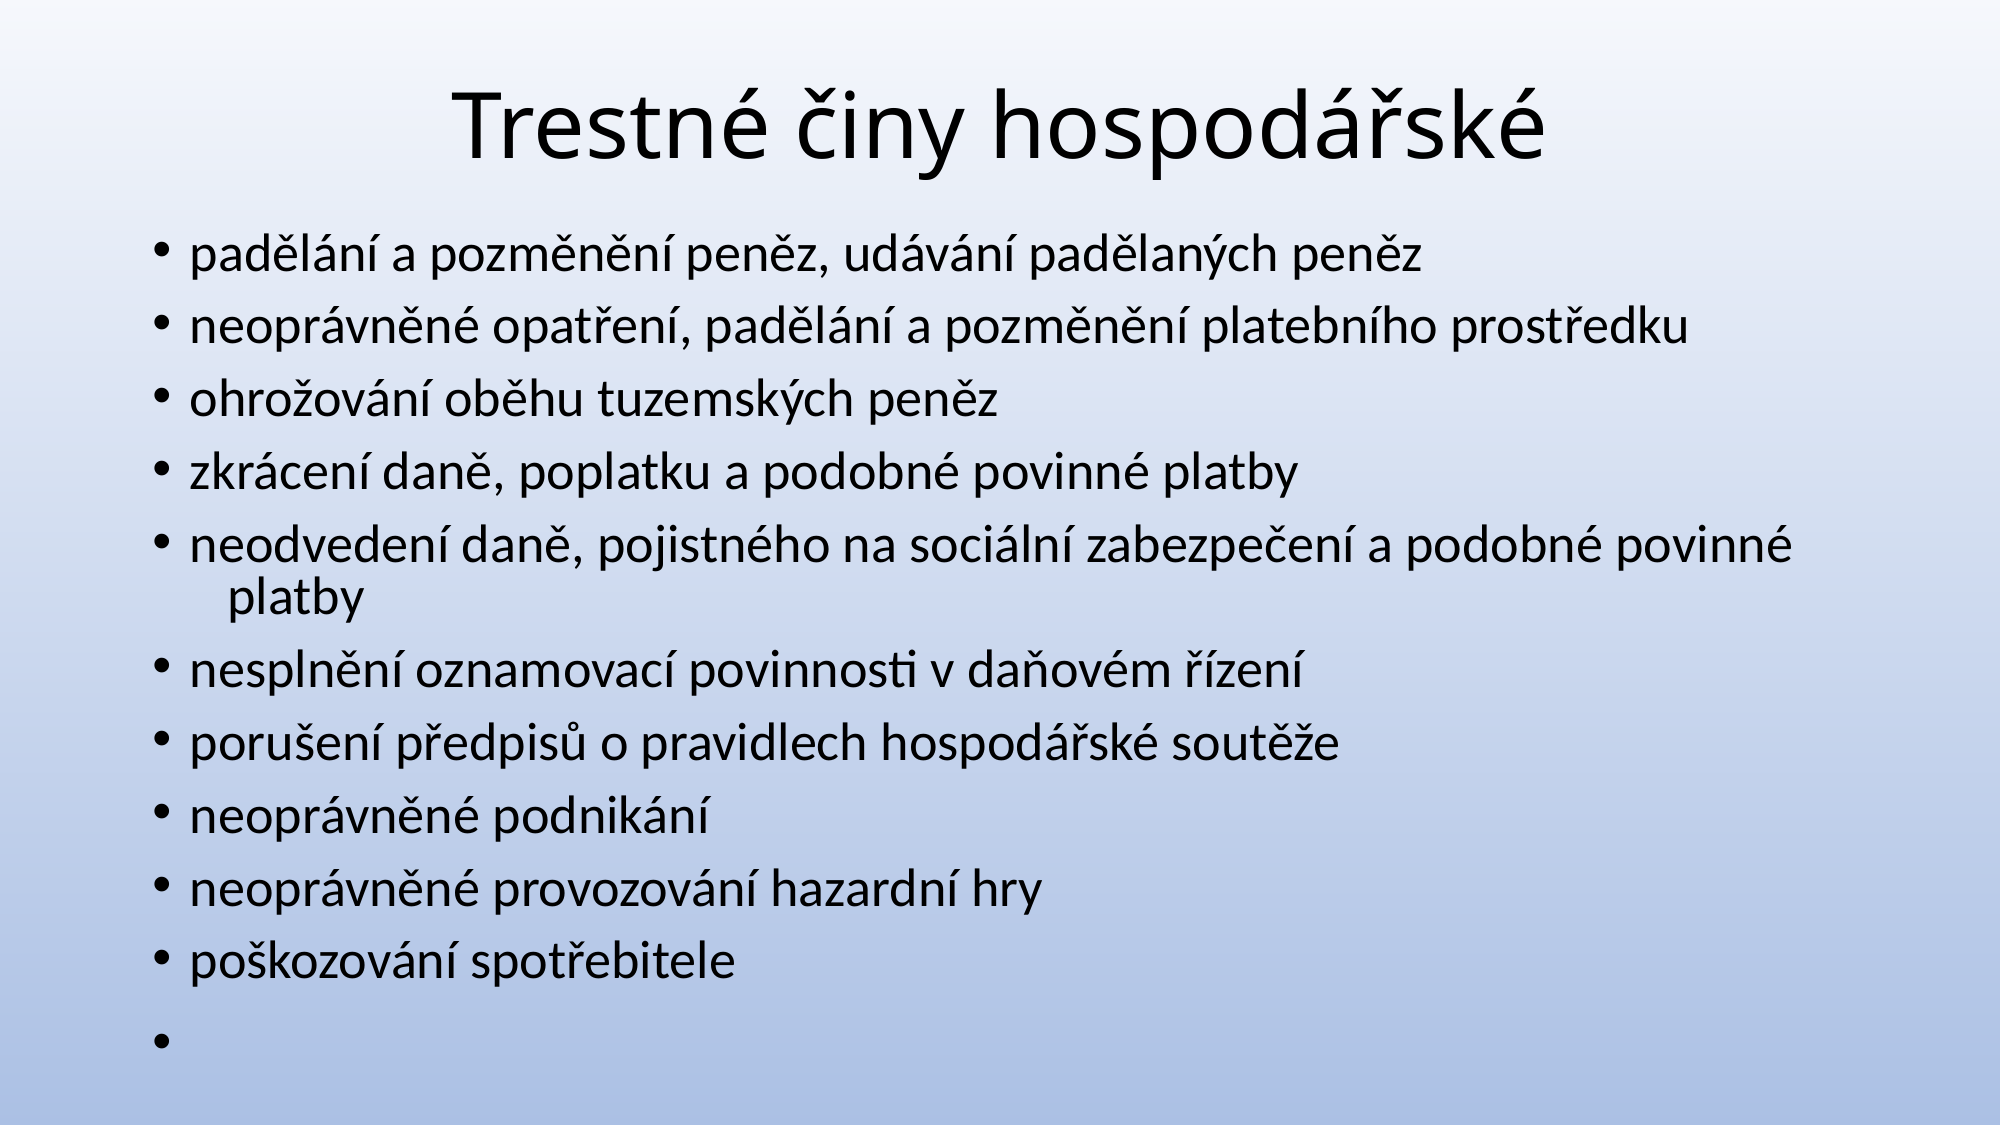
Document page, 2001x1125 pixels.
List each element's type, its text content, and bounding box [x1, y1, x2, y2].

list padělání a pozměnění peněz, udávání padělaných peněz neoprávněné opatření, padělání a pozměnění platebního prostředku ohrožování oběhu tuzemských peněz zkrácení daně, poplatku a podobné povinné platby neodvedení daně, pojistného na sociální zabezpečení a podobné povinné platby nesplnění oznamovací povinnosti v daňovém řízení porušení předpisů o pravidlech hospodářské soutěže neoprávněné podnikání neoprávněné provozování hazardní hry poškozování spotřebitele [137, 221, 1863, 1034]
title Trestné činy hospodářské [137, 20, 1863, 221]
